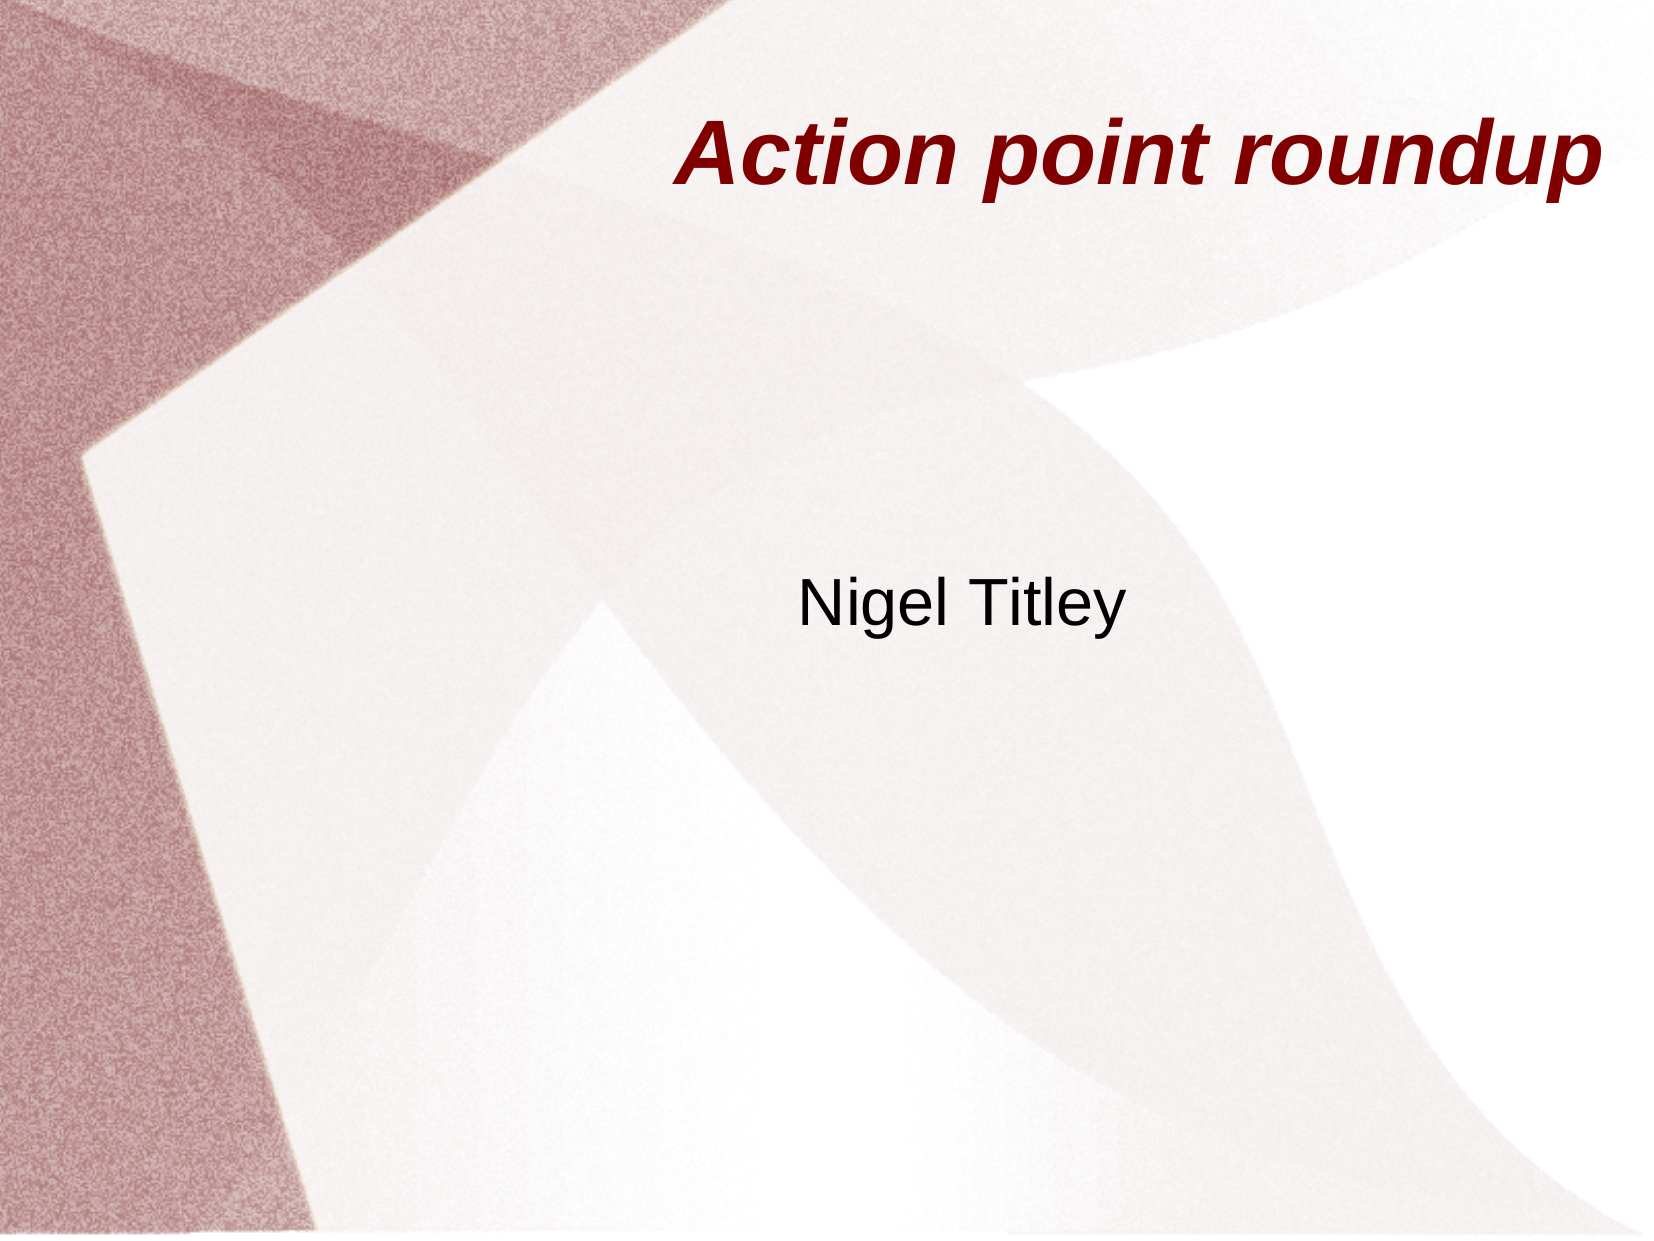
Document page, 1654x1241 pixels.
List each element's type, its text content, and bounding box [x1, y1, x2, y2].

picture [0, 0, 1654, 1241]
subtitle Nigel Titley [324, 297, 1601, 908]
title Action point roundup [596, 56, 1607, 250]
